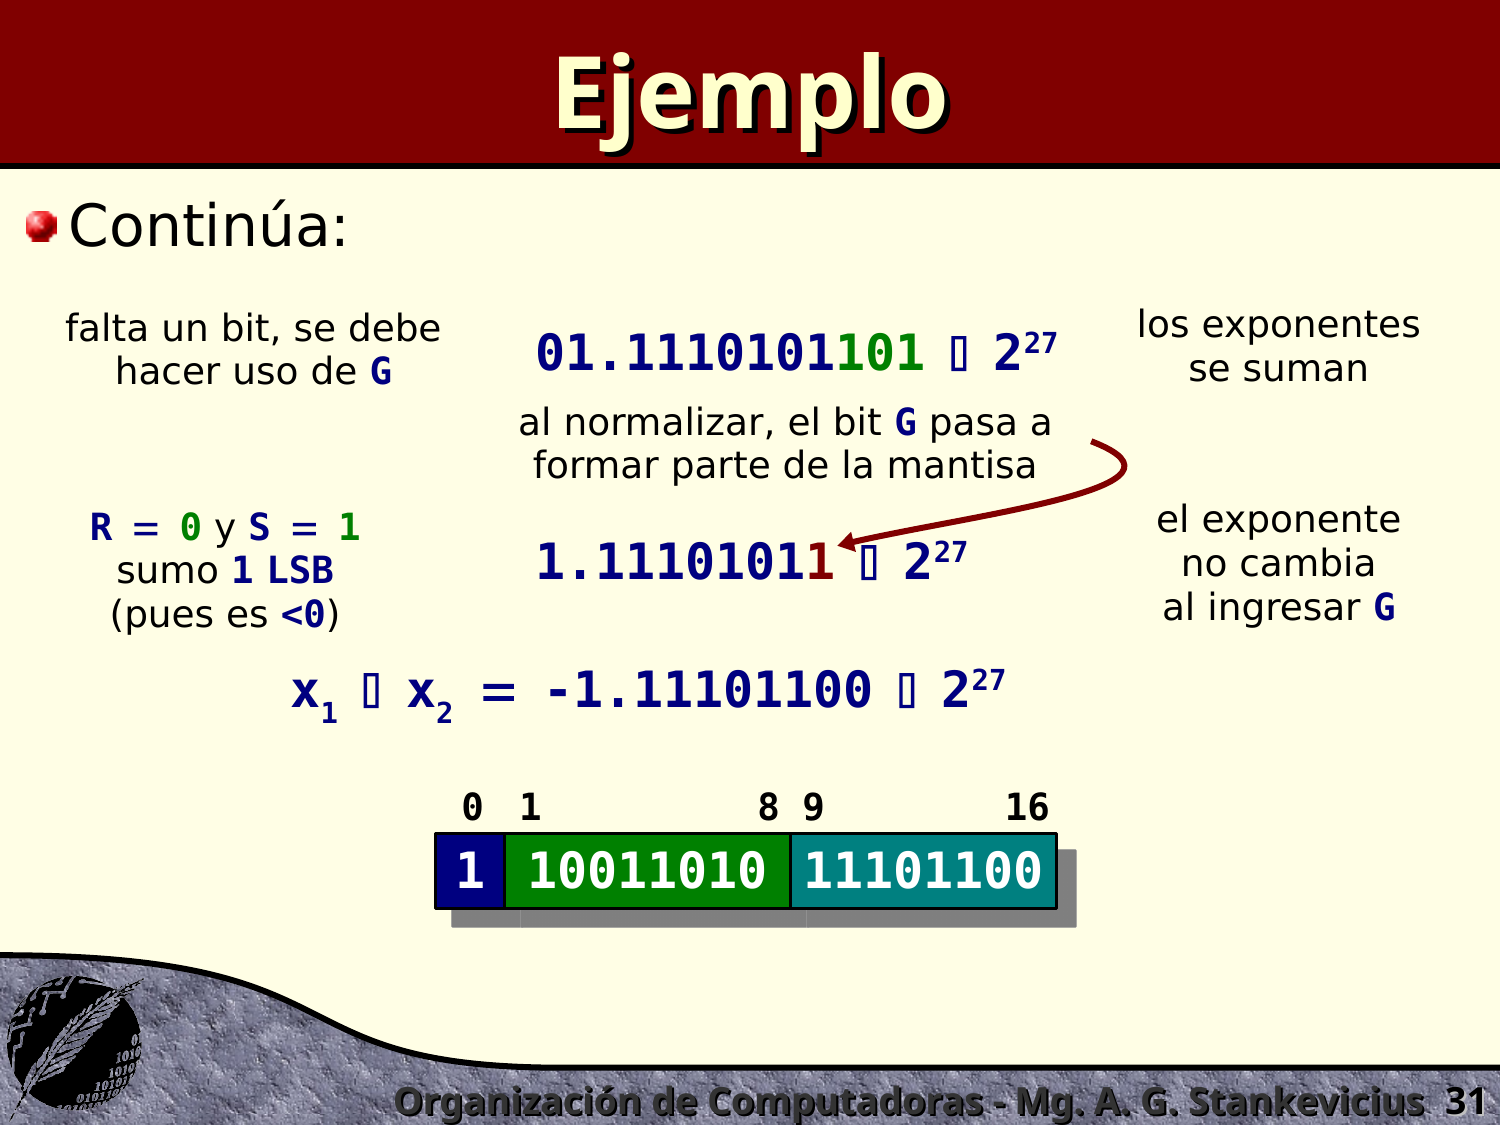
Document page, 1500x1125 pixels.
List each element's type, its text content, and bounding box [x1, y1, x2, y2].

text_box 0 1 8 9 16 [446, 778, 1065, 846]
picture [1058, 1100, 1065, 1110]
text_box 1 [435, 833, 504, 909]
list Continúa: [11, 192, 1486, 935]
text_box el exponente no cambia al ingresar G [1141, 490, 1417, 638]
text_box los exponentes se suman [1121, 295, 1436, 399]
text_box al normalizar, el bit G pasa a formar parte de la mantisa [503, 393, 1068, 497]
text_box 01.1110101101  227 1.11101011  227 x1  x2 = -1.11101100  227 [185, 316, 1096, 751]
picture [802, 1100, 806, 1110]
picture [448, 1100, 455, 1110]
picture [0, 959, 1500, 1125]
text_box R = 0 y S = 1 sumo 1 LSB (pues es <0) [75, 498, 376, 648]
text_box 11101100 [790, 846, 1057, 909]
text_box 10011010 [504, 846, 790, 909]
title Ejemplo [15, 5, 1485, 160]
text_box falta un bit, se debe hacer uso de G [50, 299, 457, 403]
